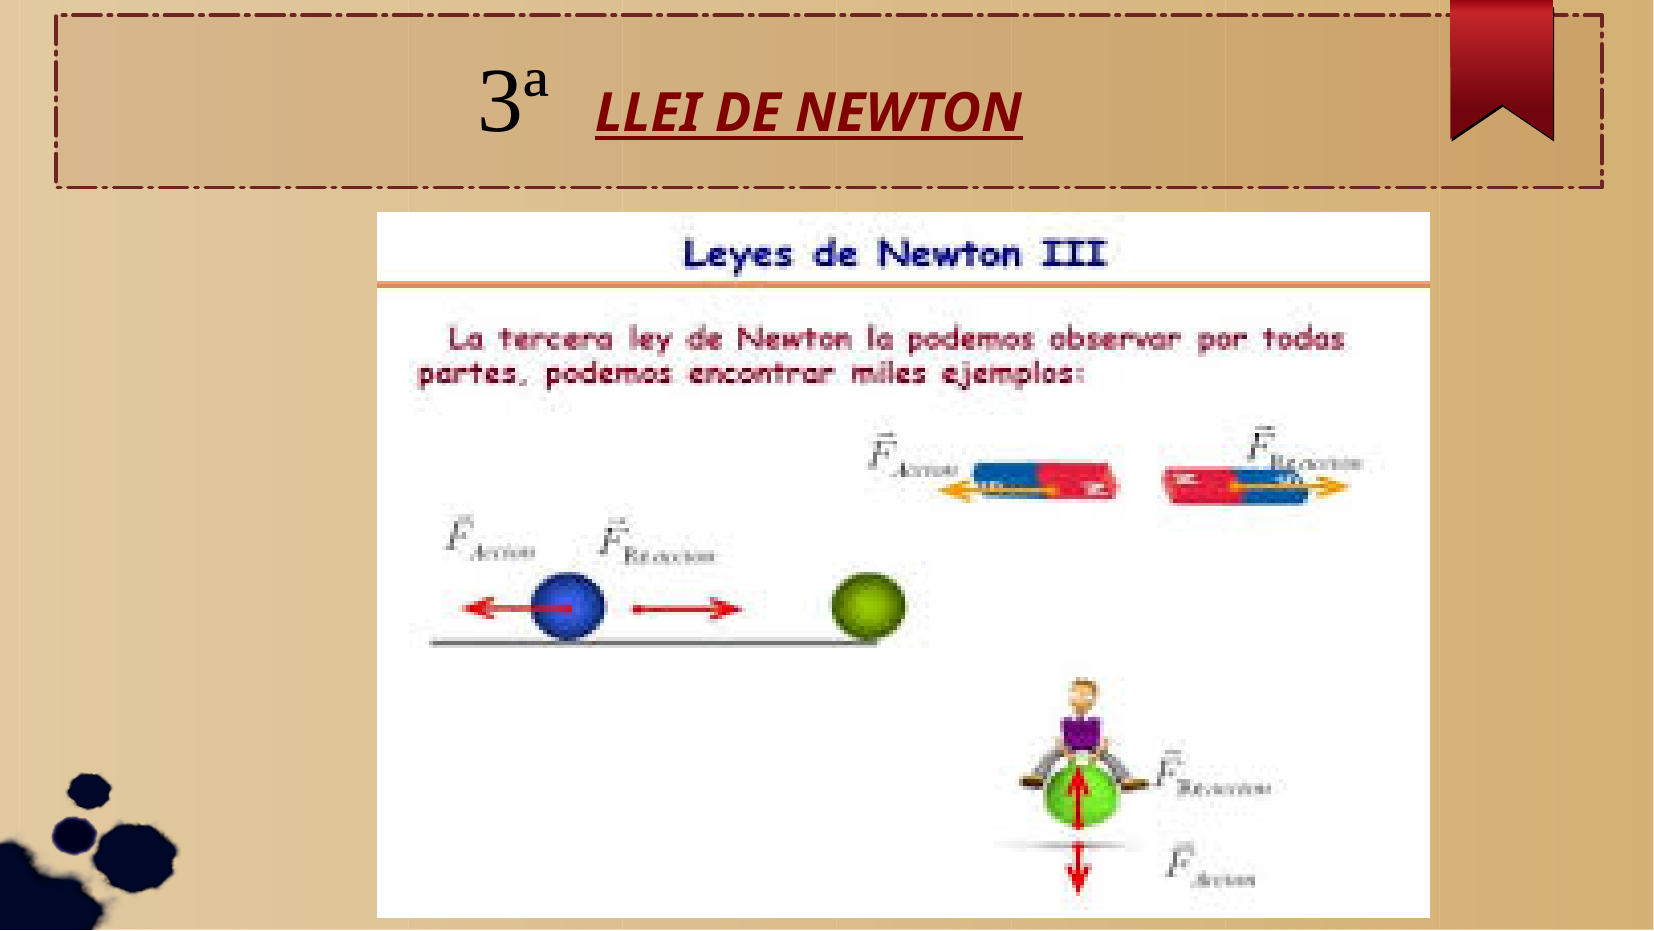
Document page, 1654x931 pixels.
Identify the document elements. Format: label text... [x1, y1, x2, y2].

picture [377, 212, 1430, 918]
title 3ª LLEI DE NEWTON [59, 11, 1441, 189]
